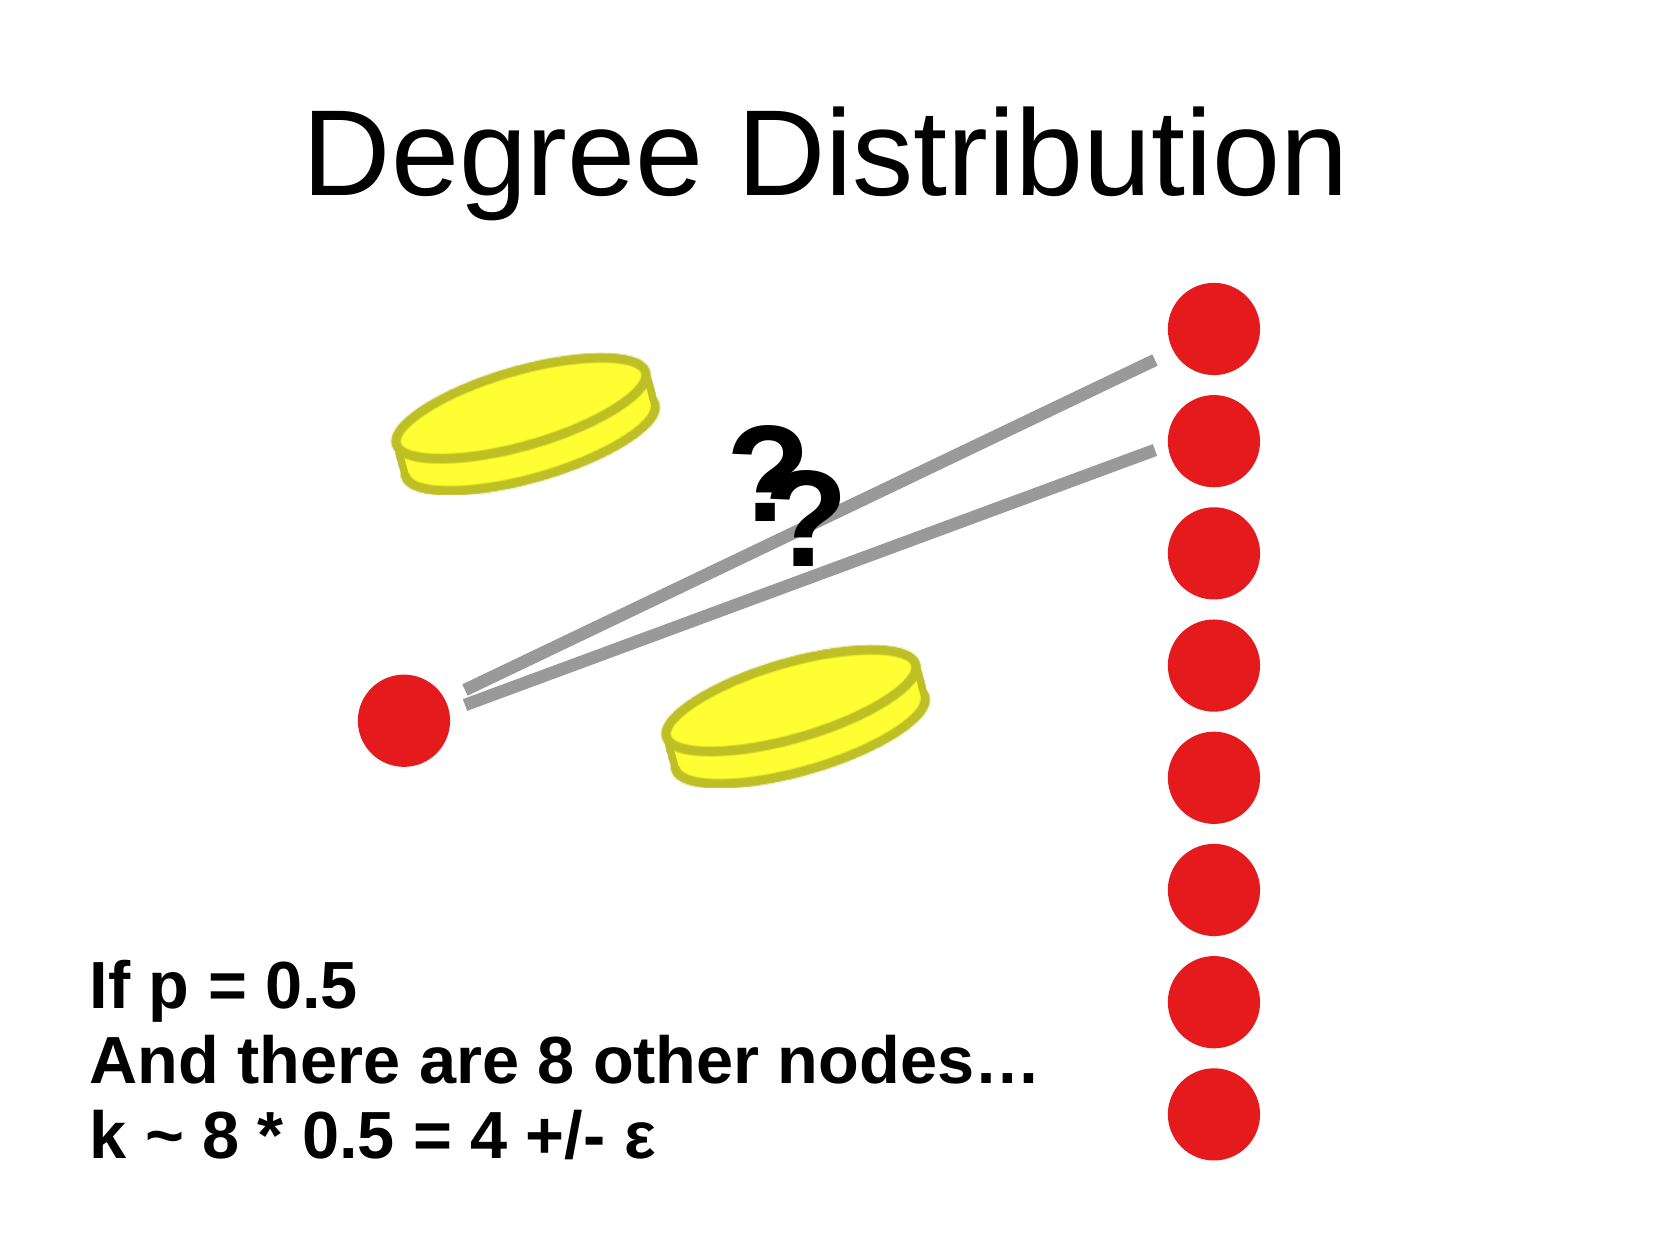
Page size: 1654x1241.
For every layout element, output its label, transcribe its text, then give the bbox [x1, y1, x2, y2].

picture [660, 644, 931, 788]
text_box [1167, 507, 1261, 600]
text_box [1167, 1068, 1261, 1161]
text_box If p = 0.5 And there are 8 other nodes… k ~ 8 * 0.5 = 4 +/- ε [75, 940, 1057, 1144]
text_box ? [711, 390, 826, 534]
text_box [1167, 956, 1261, 1049]
text_box [1167, 619, 1261, 712]
text_box [1167, 282, 1261, 376]
text_box [1167, 731, 1261, 824]
text_box [357, 674, 451, 767]
title Degree Distribution [82, 49, 1571, 257]
picture [390, 352, 661, 496]
text_box ? [750, 435, 864, 579]
text_box [1167, 843, 1261, 937]
text_box [1167, 395, 1261, 488]
